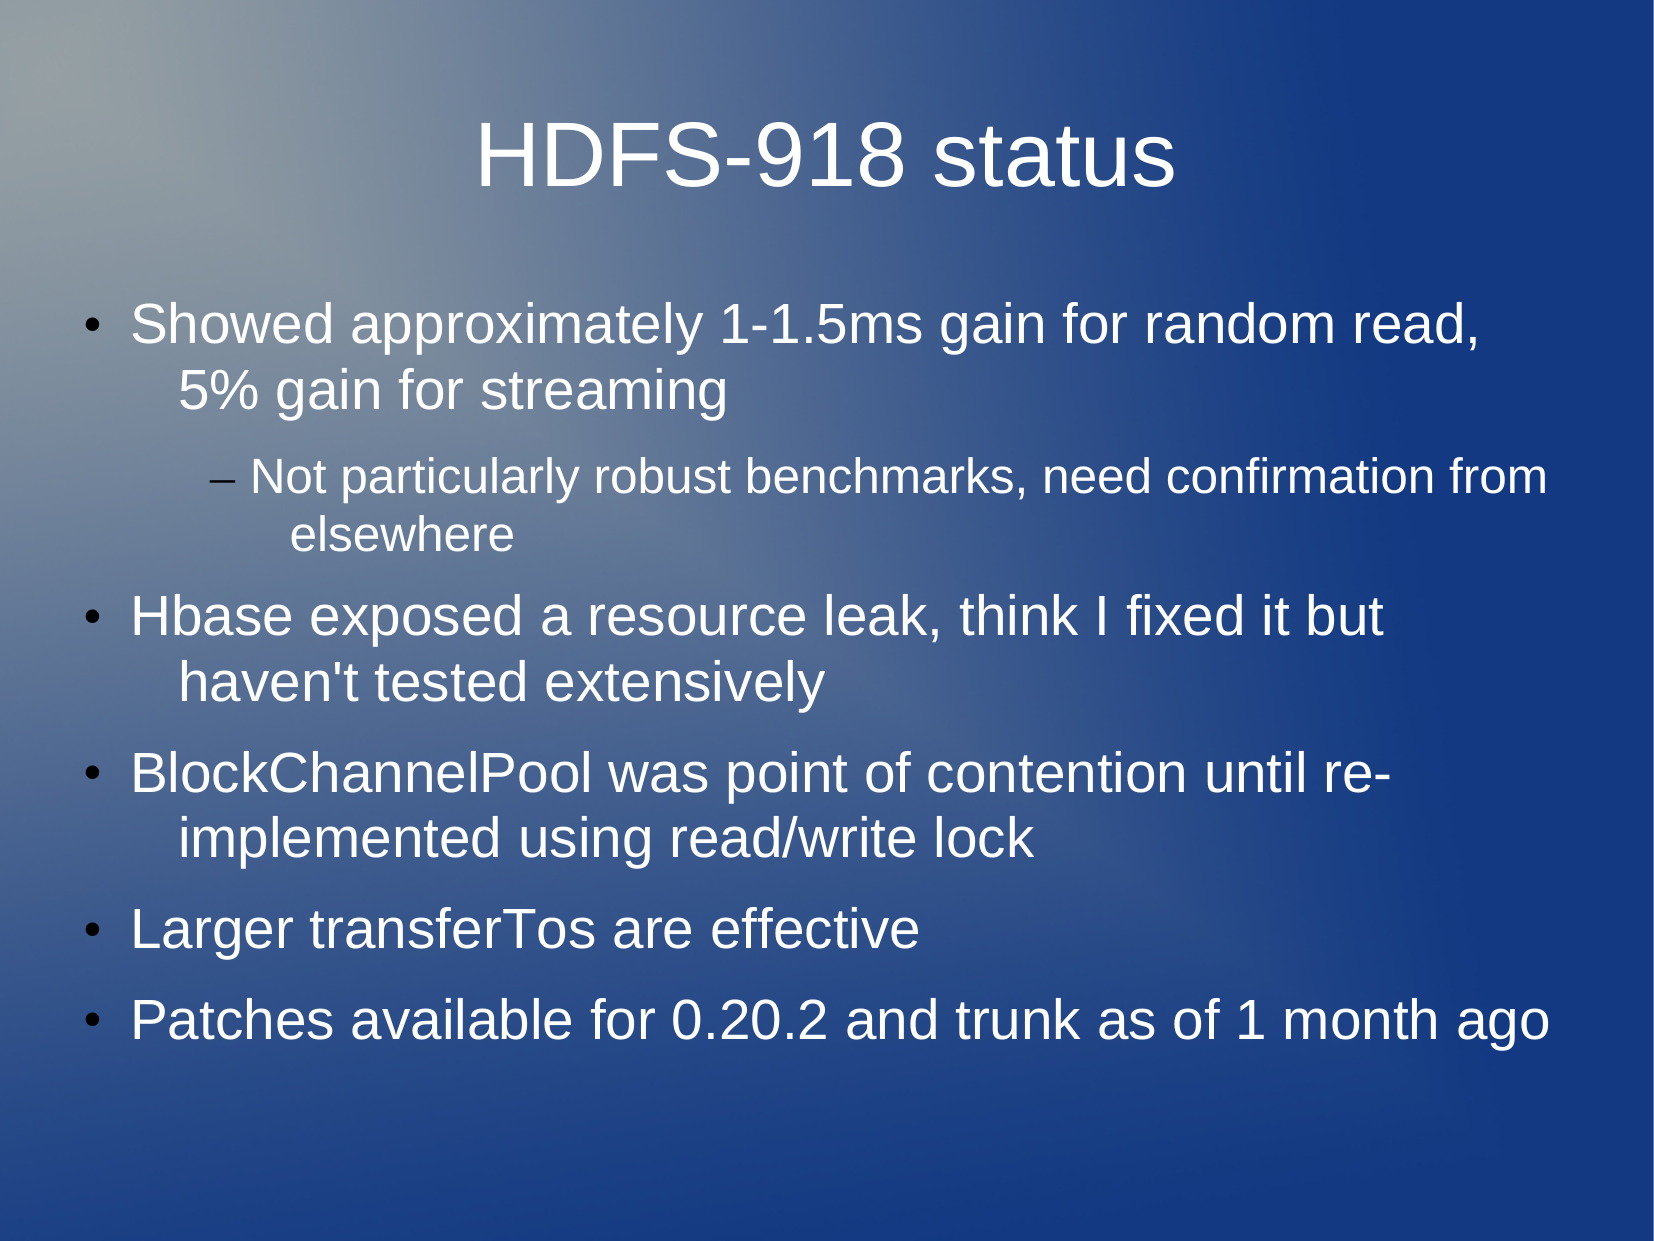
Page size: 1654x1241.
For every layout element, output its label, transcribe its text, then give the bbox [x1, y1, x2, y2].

list Showed approximately 1-1.5ms gain for random read, 5% gain for streaming Not particularly robust benchmarks, need confirmation from elsewhere Hbase exposed a resource leak, think I fixed it but haven't tested extensively BlockChannelPool was point of contention until re-implemented using read/write lock Larger transferTos are effective Patches available for 0.20.2 and trunk as of 1 month ago [82, 290, 1571, 1109]
title HDFS-918 status [82, 49, 1571, 257]
picture [0, 0, 1654, 1241]
